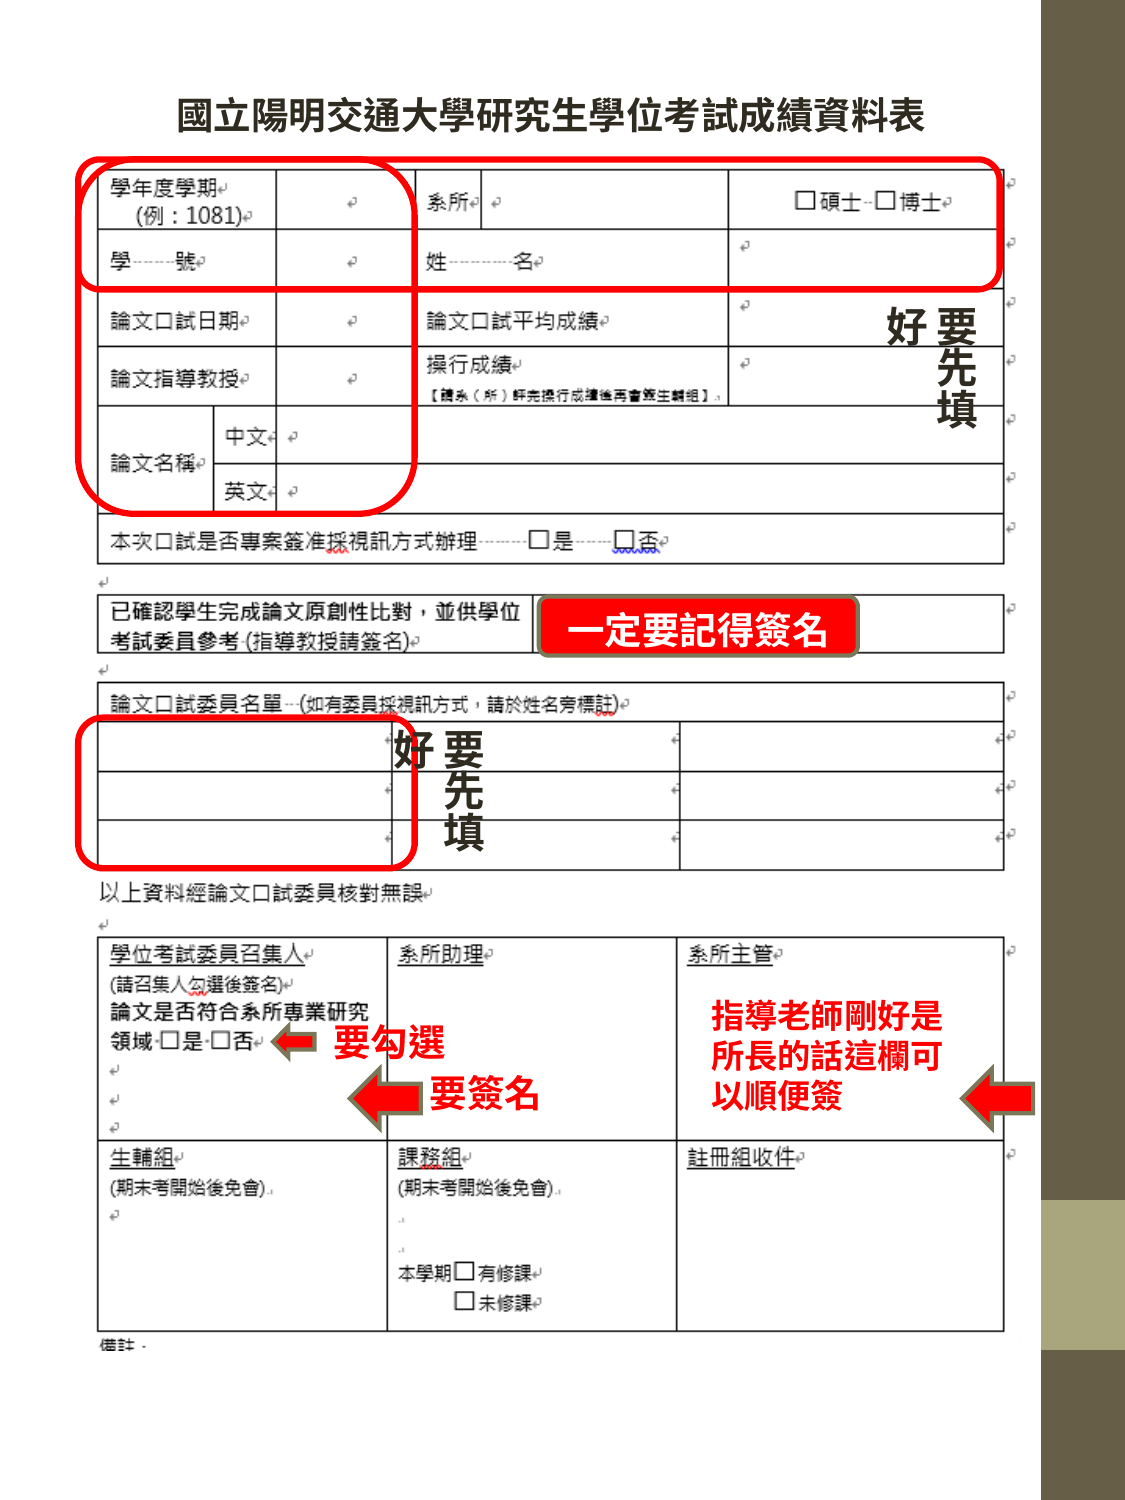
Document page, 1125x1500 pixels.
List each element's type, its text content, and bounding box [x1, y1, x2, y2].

picture [66, 147, 1022, 1352]
text_box 要勾選 [318, 1011, 463, 1073]
text_box 指導老師剛好是 所長的話這欄可 以順便簽 [696, 987, 963, 1125]
text_box 國立陽明交通大學研究生學位考試成績資料表 [161, 84, 950, 146]
text_box [963, 1068, 1034, 1129]
text_box [349, 1073, 414, 1129]
text_box 要先填好 [907, 291, 989, 471]
text_box 一定要記得簽名 [538, 596, 858, 656]
text_box [273, 1026, 315, 1058]
text_box 要先填好 [414, 713, 496, 894]
text_box 要簽名 [414, 1062, 559, 1124]
